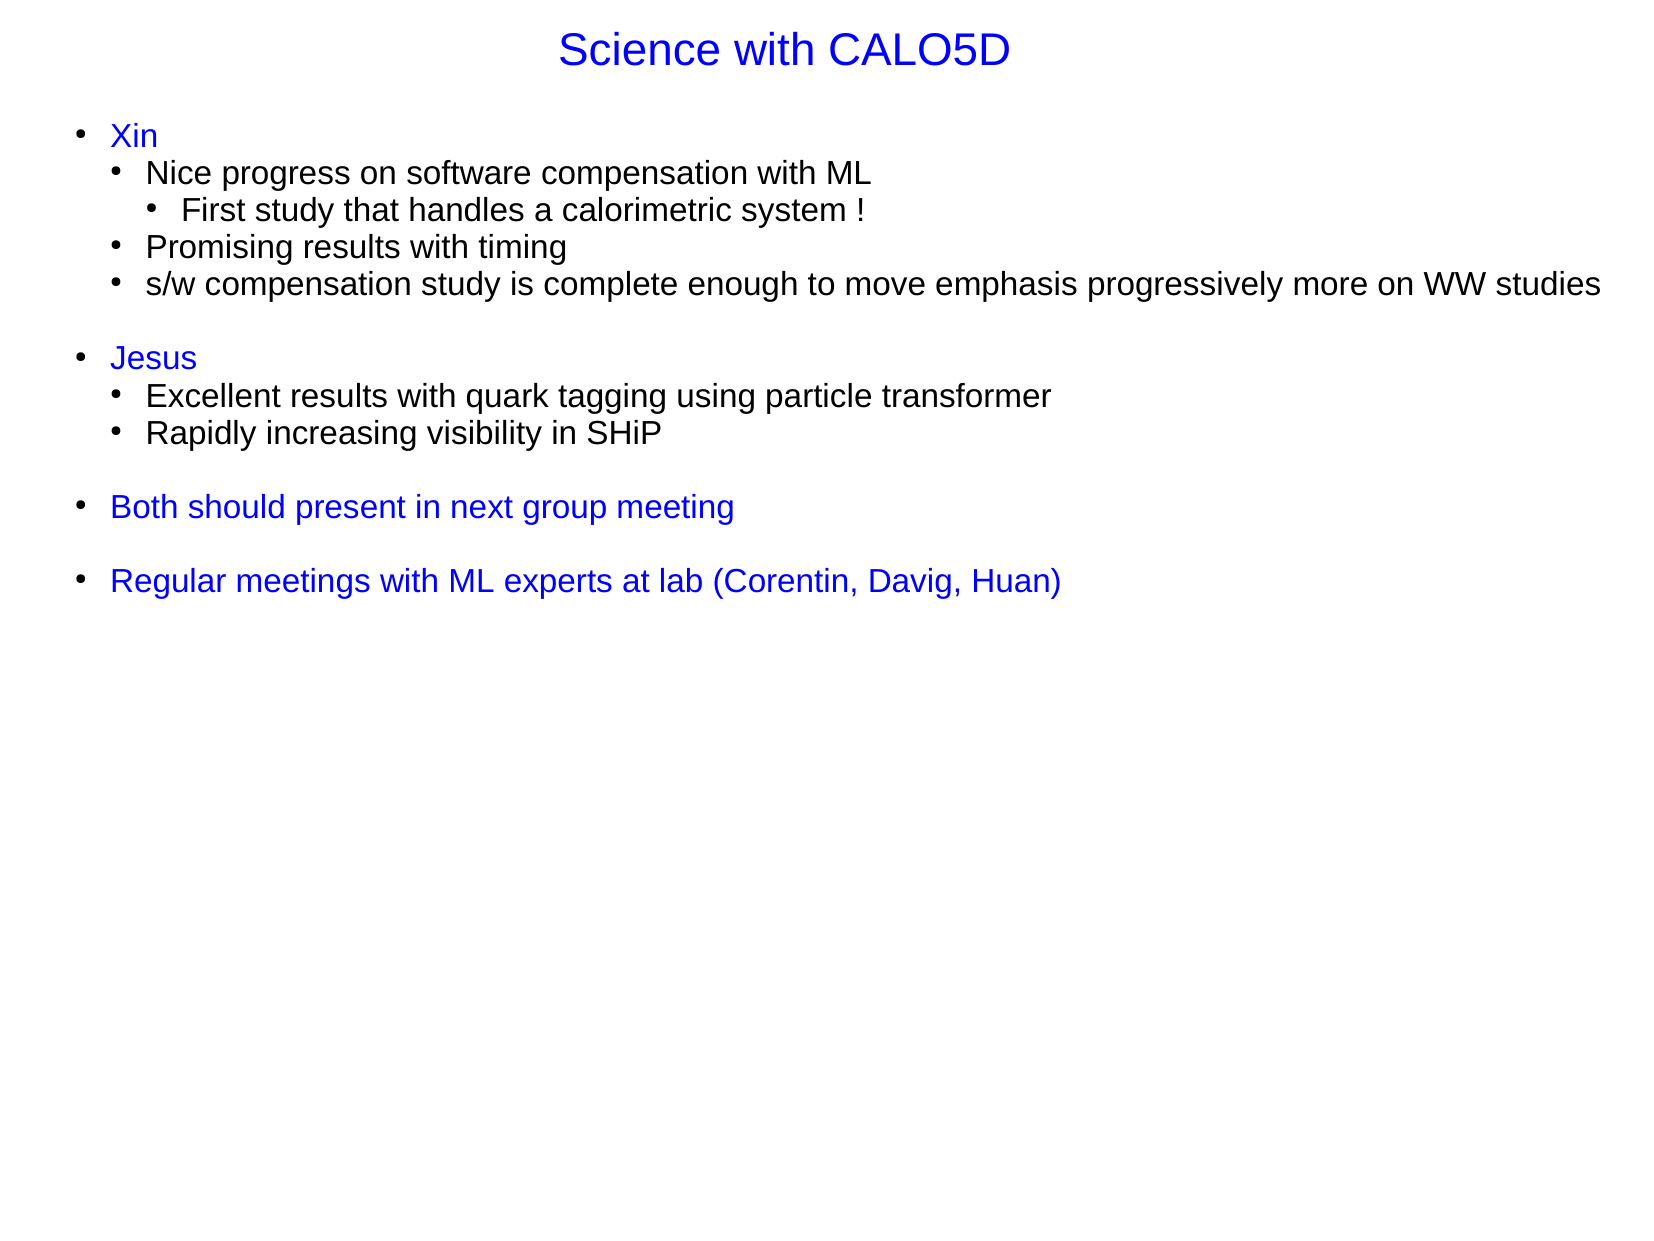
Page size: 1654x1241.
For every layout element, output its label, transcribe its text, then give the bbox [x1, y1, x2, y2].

text_box Xin Nice progress on software compensation with ML First study that handles a calorimetric system ! Promising results with timing s/w compensation study is complete enough to move emphasis progressively more on WW studies Jesus Excellent results with quark tagging using particle transformer Rapidly increasing visibility in SHiP Both should present in next group meeting Regular meetings with ML experts at lab (Corentin, Davig, Huan) [60, 70, 1642, 1241]
text_box Science with CALO5D [543, 14, 1471, 70]
